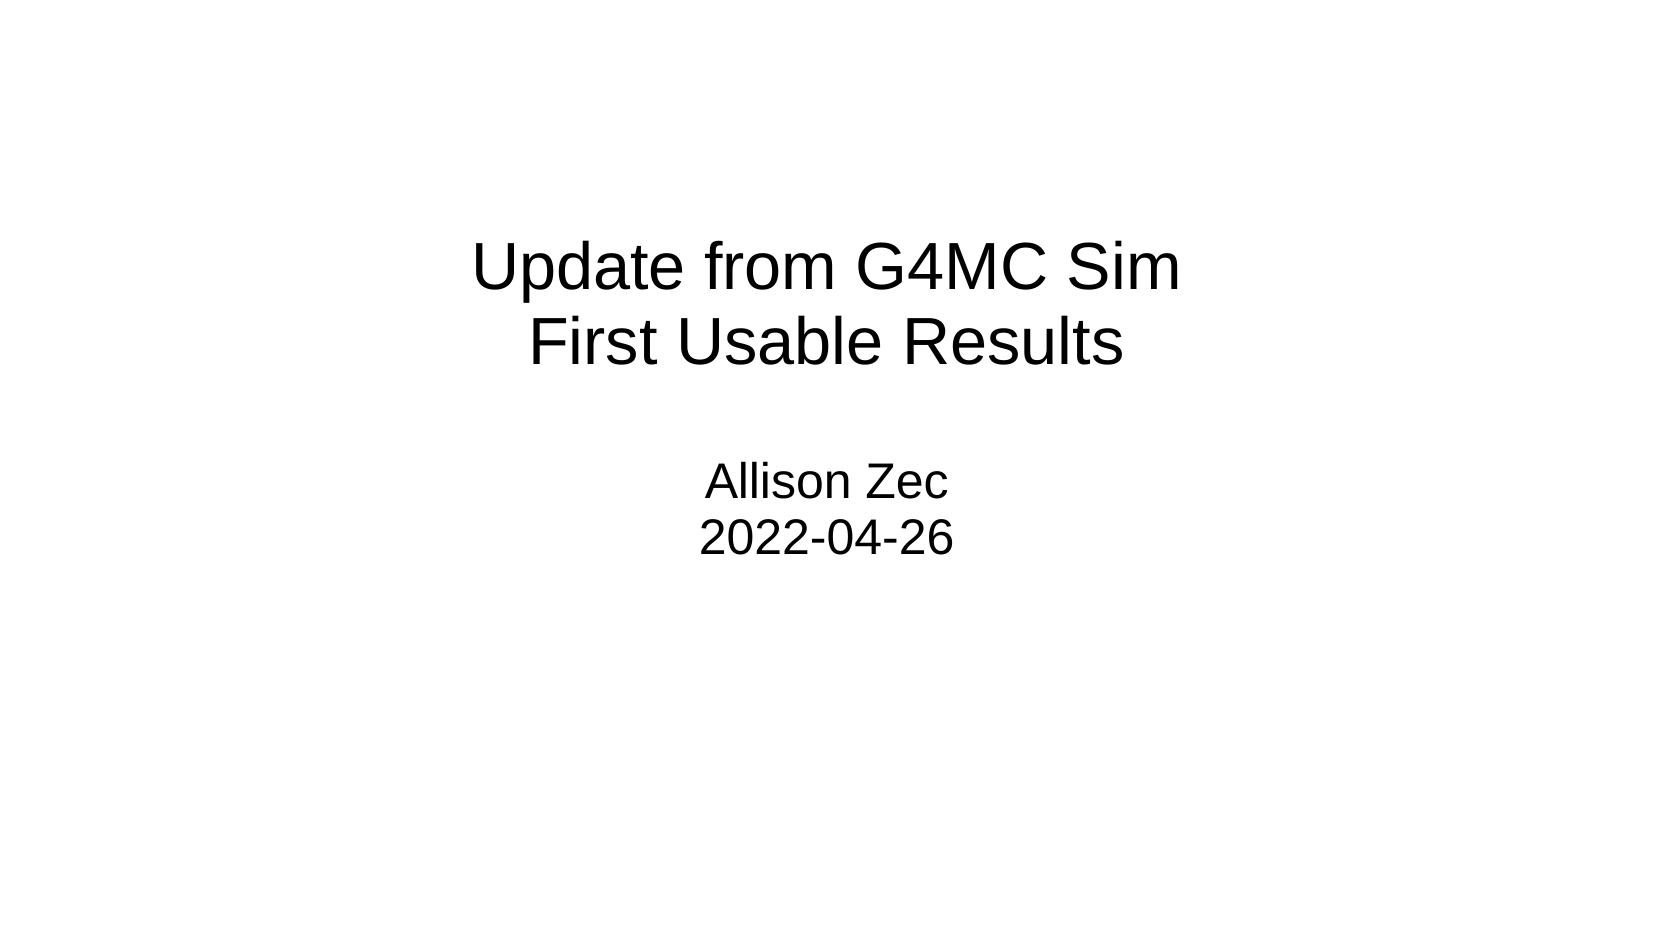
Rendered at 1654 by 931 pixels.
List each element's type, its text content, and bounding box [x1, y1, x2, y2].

subtitle Update from G4MC Sim First Usable Results Allison Zec 2022-04-26 [82, 37, 1571, 757]
